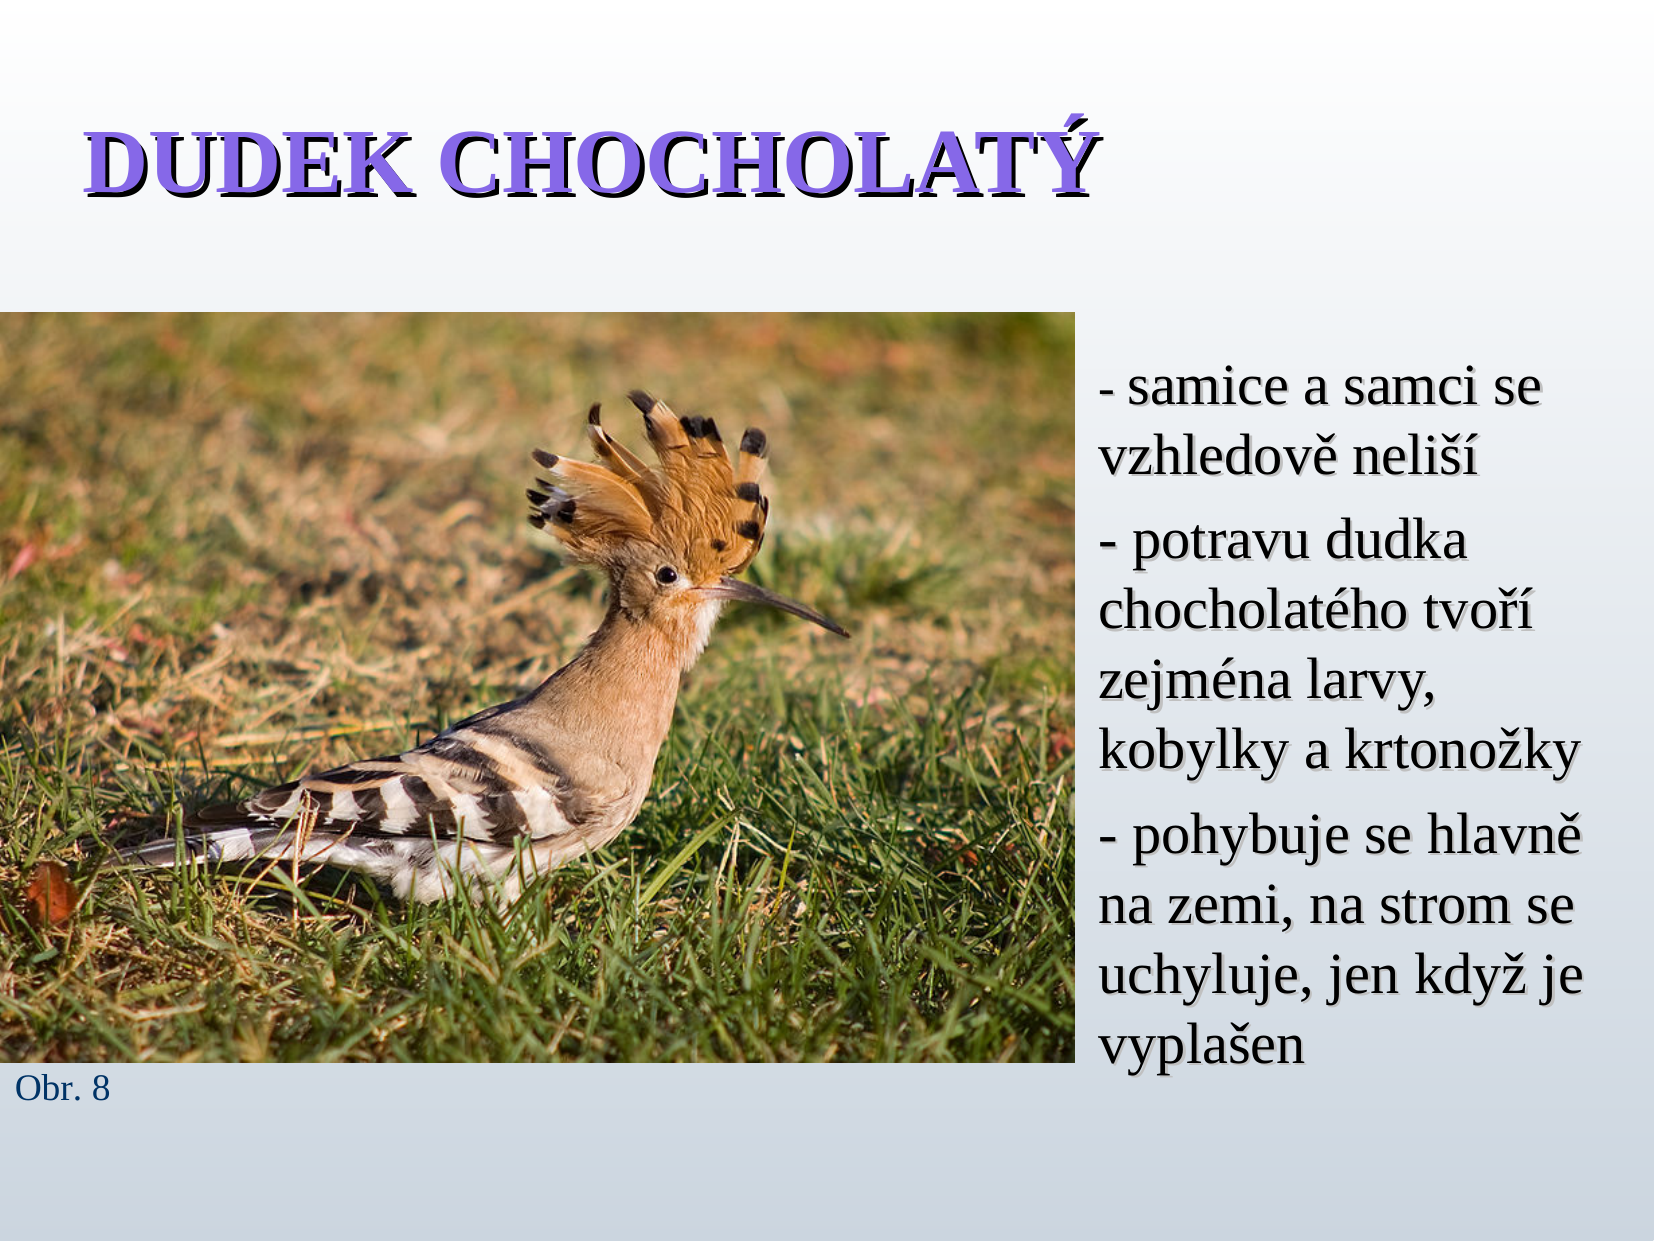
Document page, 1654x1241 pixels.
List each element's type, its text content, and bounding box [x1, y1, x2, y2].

title DUDEK CHOCHOLATÝ [82, 49, 1571, 257]
text_box - samice a samci se vzhledově neliší - potravu dudka chocholatého tvoří zejména larvy, kobylky a krtonožky - pohybuje se hlavně na zemi, na strom se uchyluje, jen když je vyplašen [1098, 336, 1618, 1081]
picture [0, 312, 1075, 1063]
text_box Obr. 8 [0, 1055, 154, 1116]
